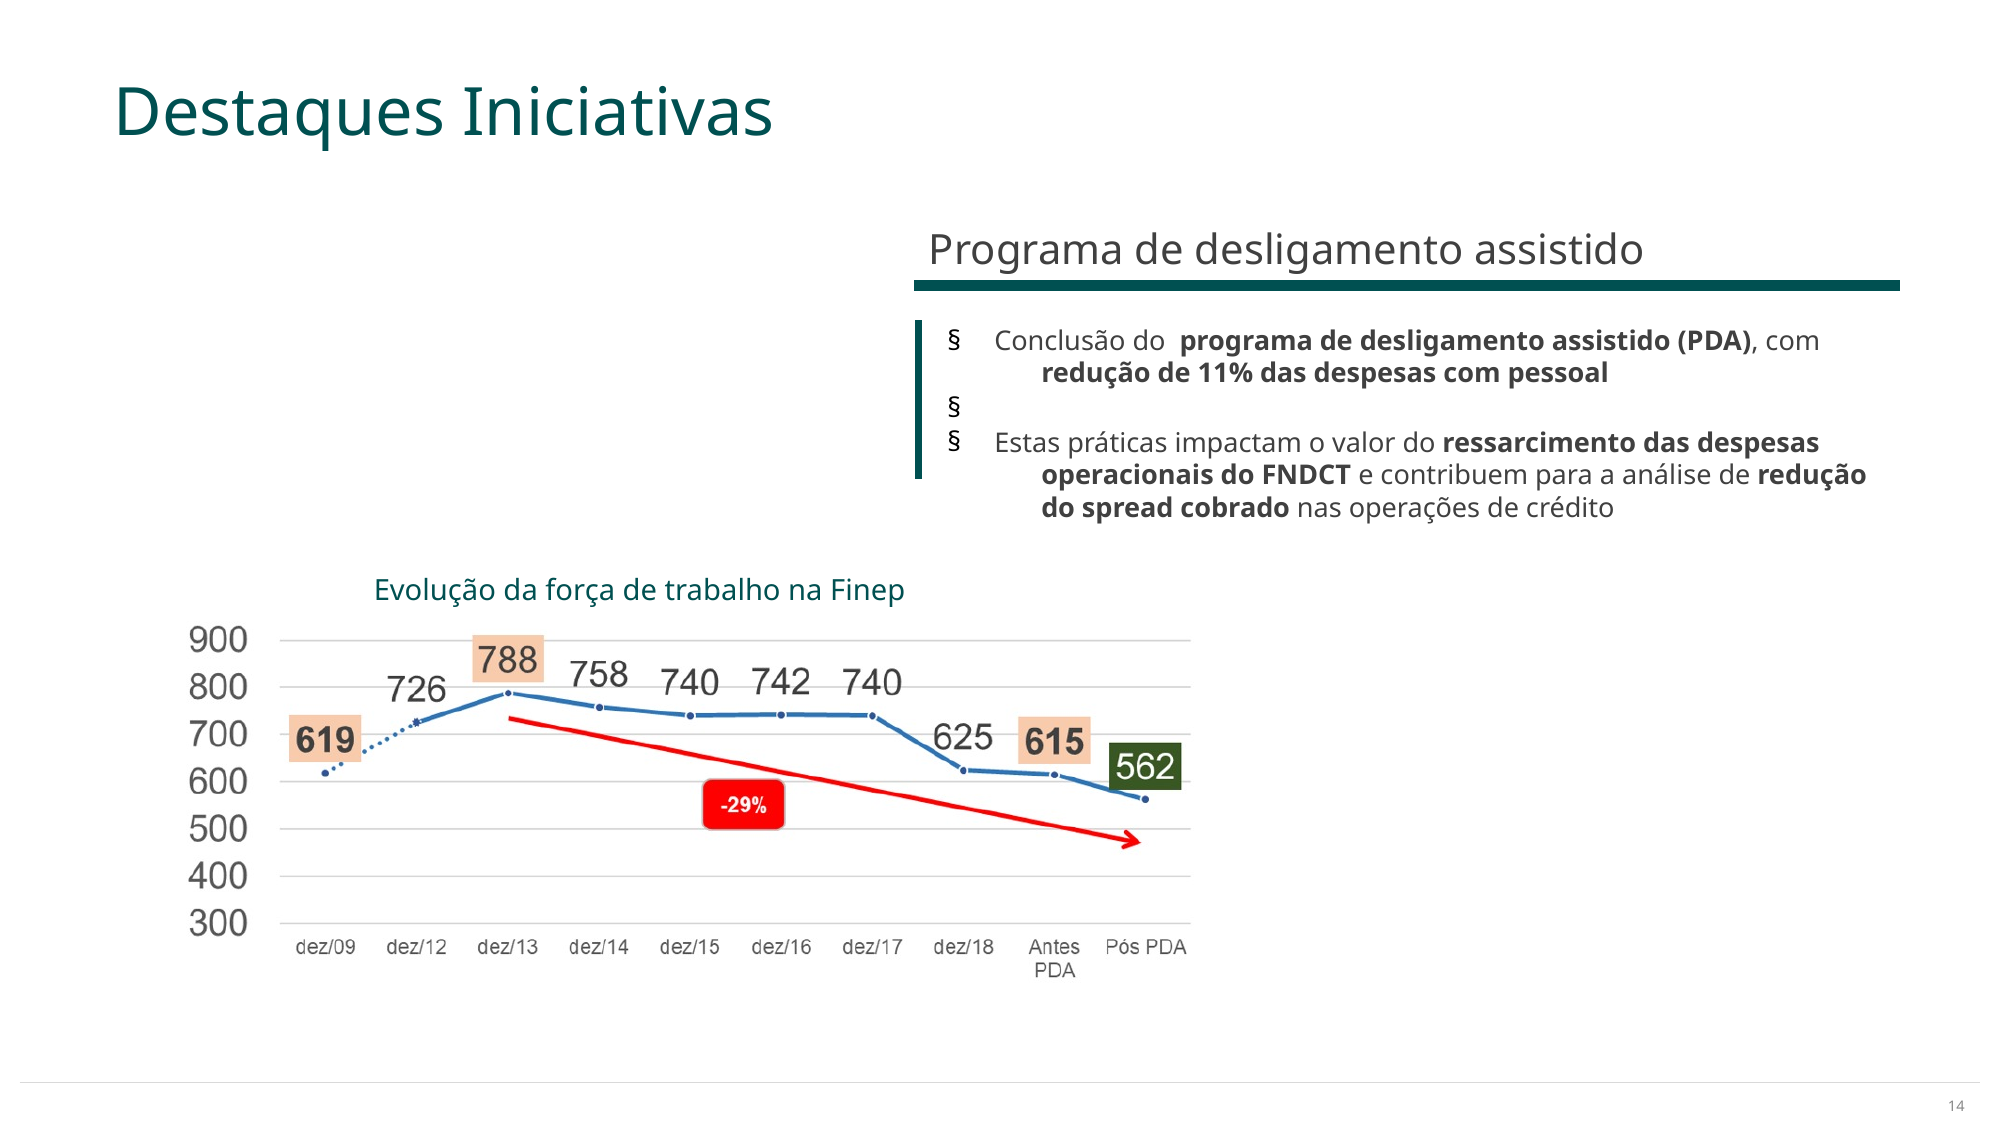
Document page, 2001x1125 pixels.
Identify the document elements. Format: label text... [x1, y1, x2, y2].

title Destaques Iniciativas [98, 45, 1899, 173]
text_box Conclusão do programa de desligamento assistido (PDA), com redução de 11% das despesas com pessoal Estas práticas impactam o valor do ressarcimento das despesas operacionais do FNDCT e contribuem para a análise de redução do spread cobrado nas operações de crédito [932, 315, 1893, 528]
picture [178, 613, 1202, 990]
text_box [914, 280, 1900, 291]
text_box Evolução da força de trabalho na Finep [223, 563, 1064, 607]
text_box Programa de desligamento assistido [913, 214, 1898, 281]
text_box [915, 320, 922, 479]
